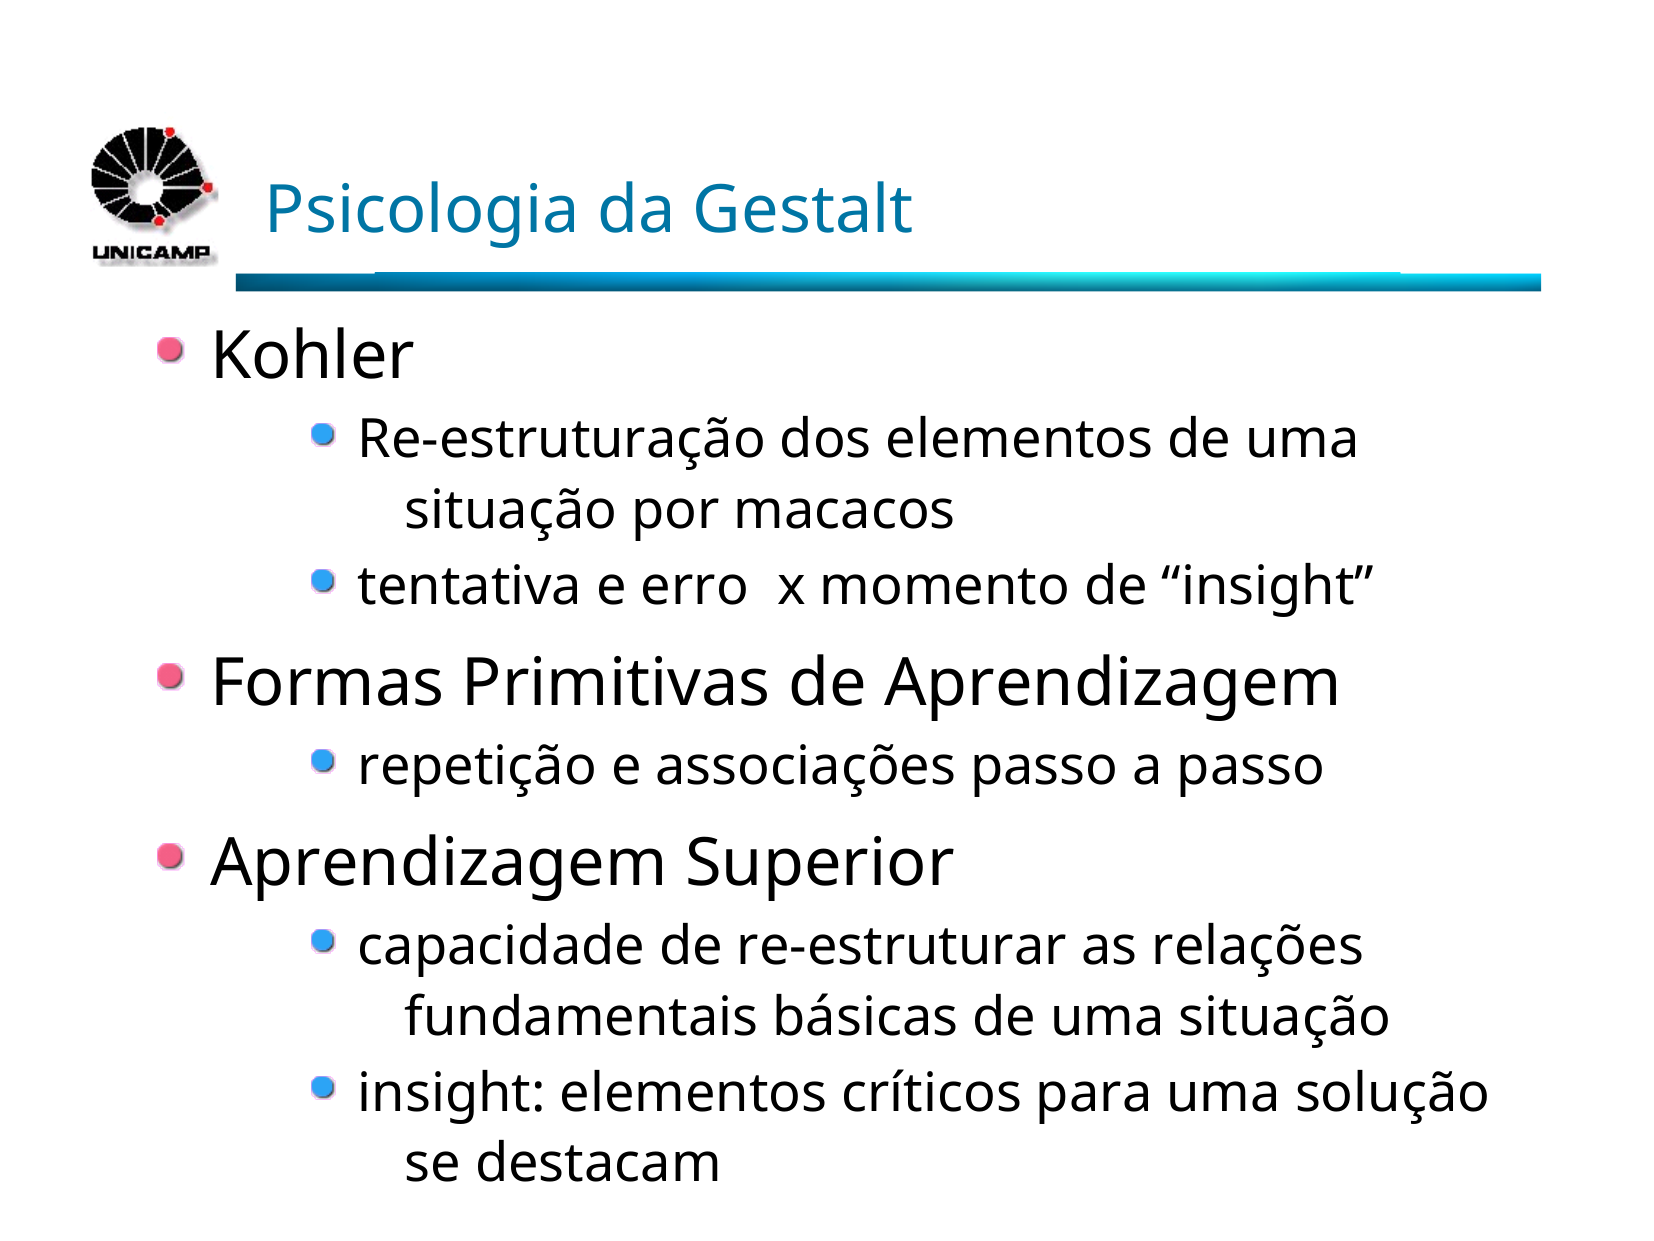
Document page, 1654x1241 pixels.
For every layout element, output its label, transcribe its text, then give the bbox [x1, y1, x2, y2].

list Kohler Re-estruturação dos elementos de uma situação por macacos tentativa e erro x momento de “insight” Formas Primitivas de Aprendizagem repetição e associações passo a passo Aprendizagem Superior capacidade de re-estruturar as relações fundamentais básicas de uma situação insight: elementos críticos para uma solução se destacam [121, 309, 1534, 1182]
picture [125, 272, 1654, 295]
title Psicologia da Gestalt [264, 42, 1534, 250]
